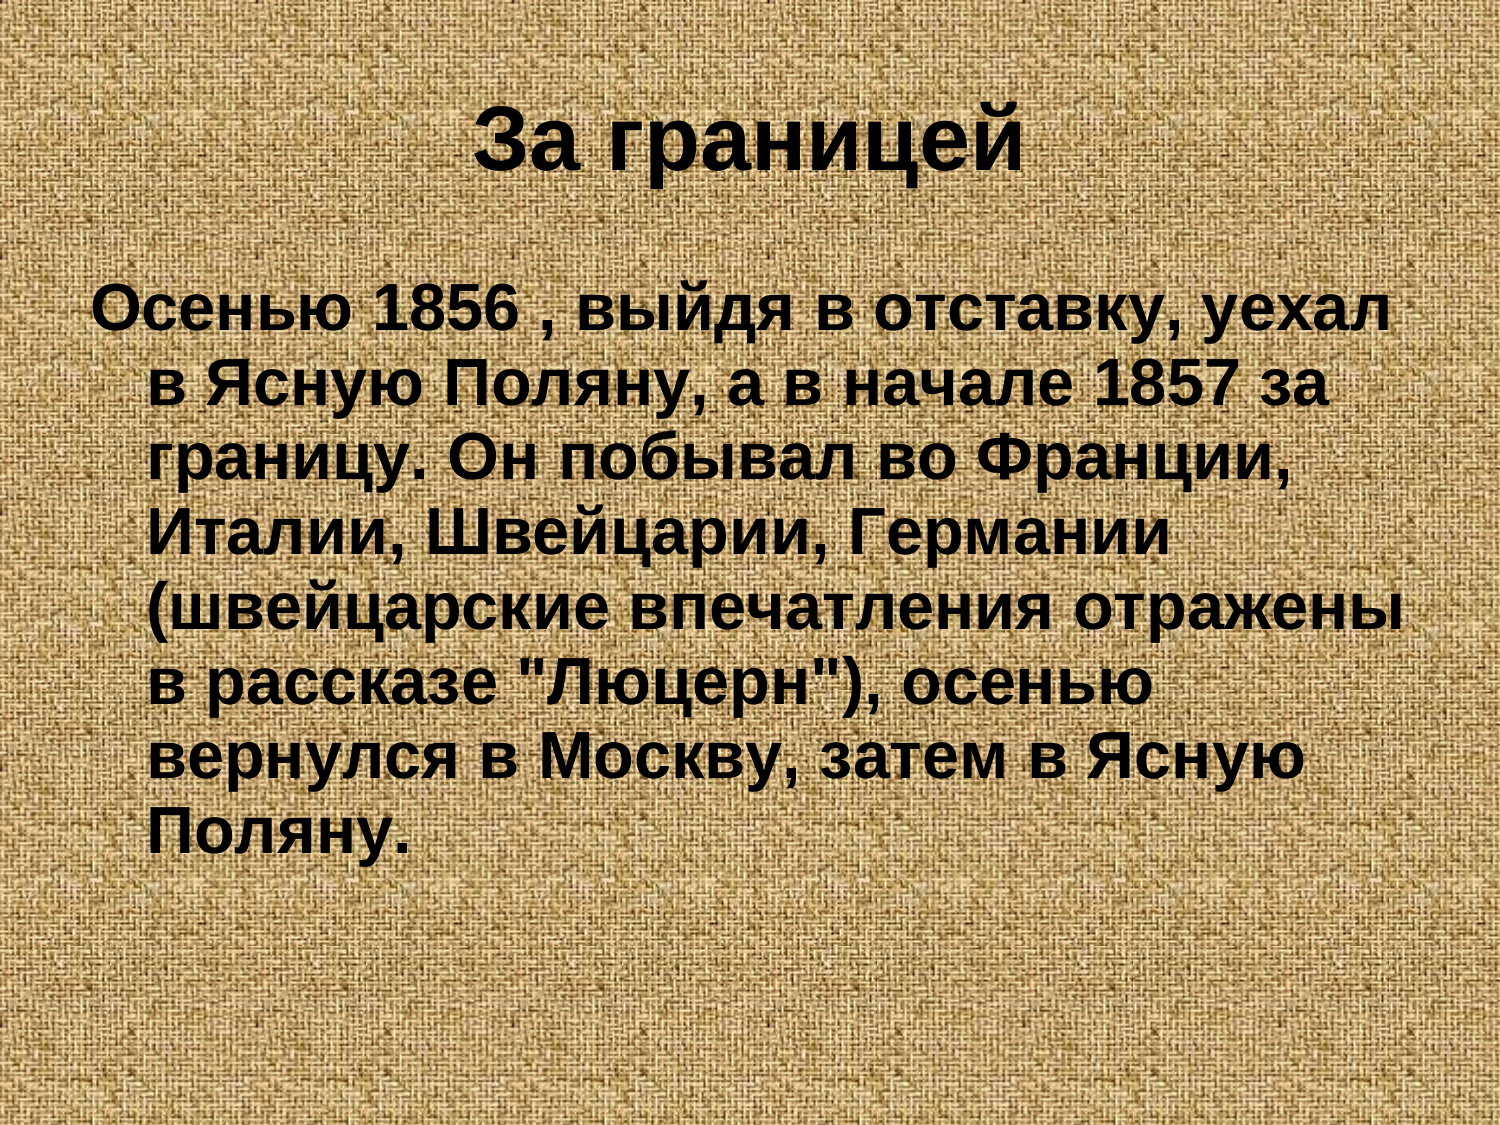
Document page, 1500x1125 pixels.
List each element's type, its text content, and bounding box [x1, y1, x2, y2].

title За границей [75, 45, 1426, 233]
list Осенью 1856 , выйдя в отставку, уехал в Ясную Поляну, а в начале 1857 за границу. Он побывал во Франции, Италии, Швейцарии, Германии (швейцарские впечатления отражены в рассказе "Люцерн"), осенью вернулся в Москву, затем в Ясную Поляну. [75, 262, 1426, 1005]
picture [0, 0, 1500, 1125]
